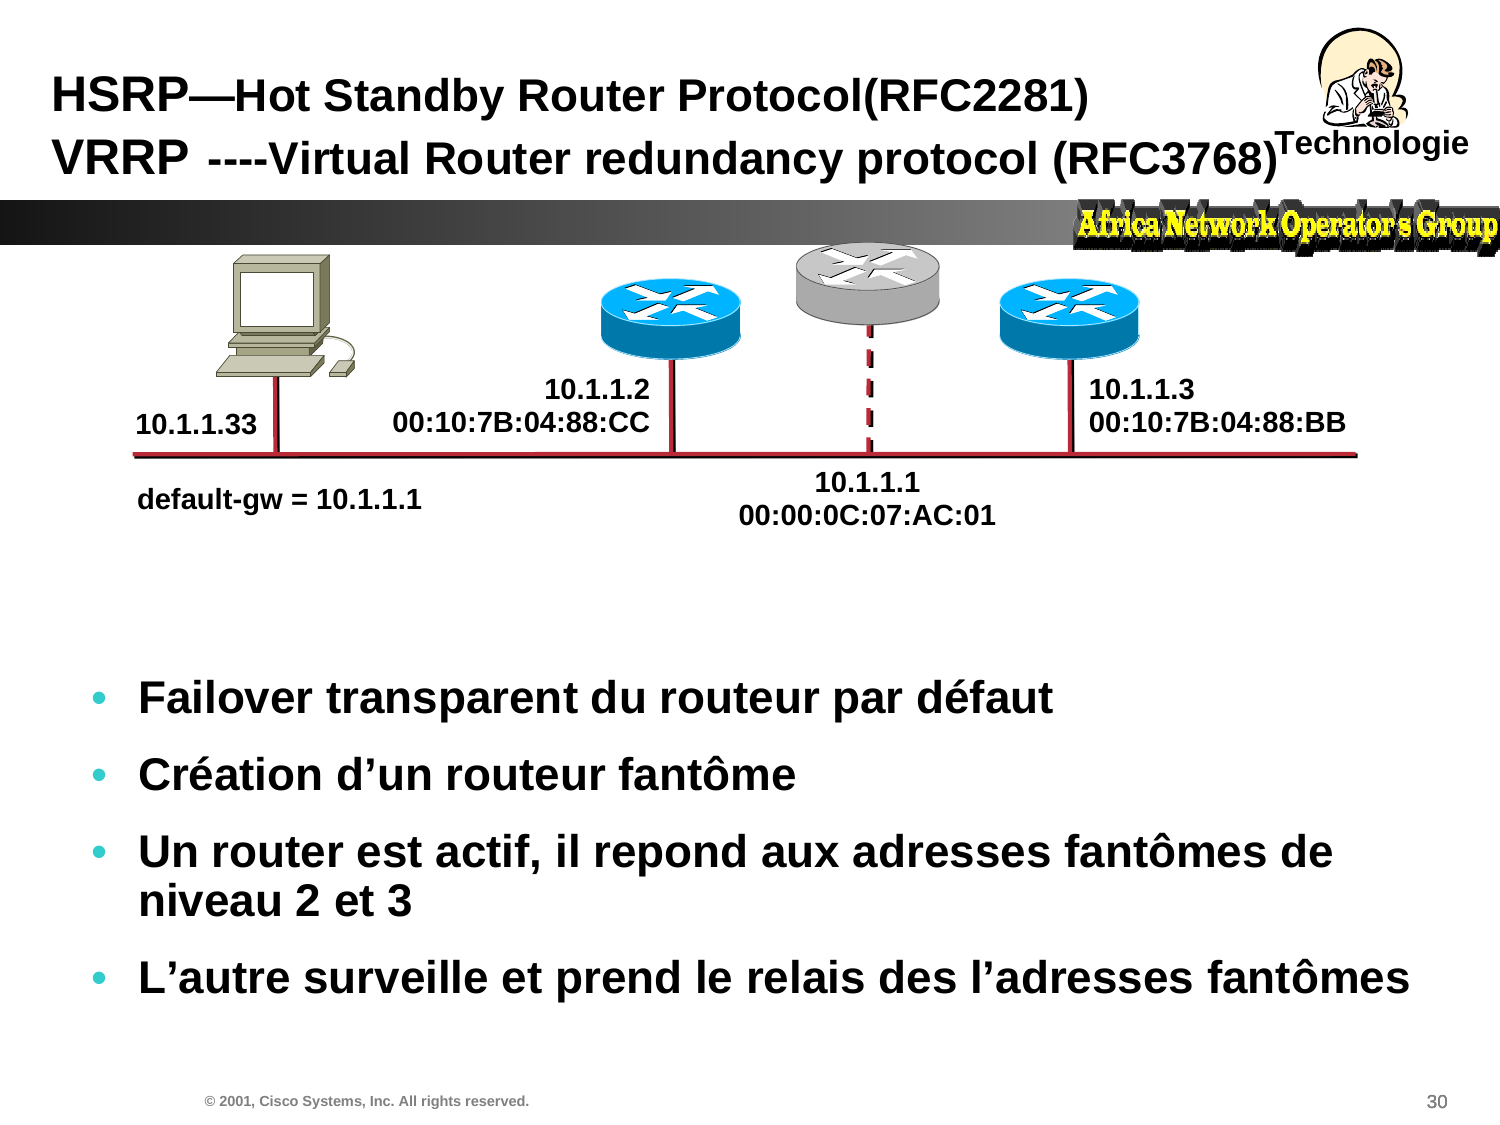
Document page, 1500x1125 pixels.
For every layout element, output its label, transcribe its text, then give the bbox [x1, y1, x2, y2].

picture [1317, 26, 1409, 118]
picture [999, 337, 1140, 360]
picture [1070, 180, 1500, 275]
picture [625, 304, 666, 321]
text_box 10.1.1.3 00:10:7B:04:88:BB [1071, 364, 1364, 448]
text_box 10.1.1.2 00:10:7B:04:88:CC [375, 364, 668, 448]
picture [1071, 306, 1113, 322]
picture [216, 254, 355, 378]
picture [1026, 286, 1068, 300]
picture [601, 278, 741, 306]
text_box default-gw = 10.1.1.1 [120, 474, 440, 525]
picture [675, 286, 716, 300]
picture [999, 278, 1140, 334]
picture [1073, 286, 1115, 300]
picture [673, 306, 714, 322]
picture [796, 242, 940, 326]
picture [1024, 304, 1065, 321]
picture [601, 337, 741, 360]
title HSRP—Hot Standby Router Protocol(RFC2281) VRRP ----Virtual Router redundancy protocol (RFC3768) [37, 37, 1313, 196]
text_box 10.1.1.33 [118, 399, 275, 450]
list Failover transparent du routeur par défaut Création d’un routeur fantôme Un router est actif, il repond aux adresses fantômes de niveau 2 et 3 L’autre surveille et prend le relais des l’adresses fantômes [40, 653, 1463, 1025]
text_box Technologie [1262, 118, 1483, 168]
text_box 10.1.1.1 00:00:0C:07:AC:01 [721, 459, 1014, 540]
picture [627, 286, 669, 300]
